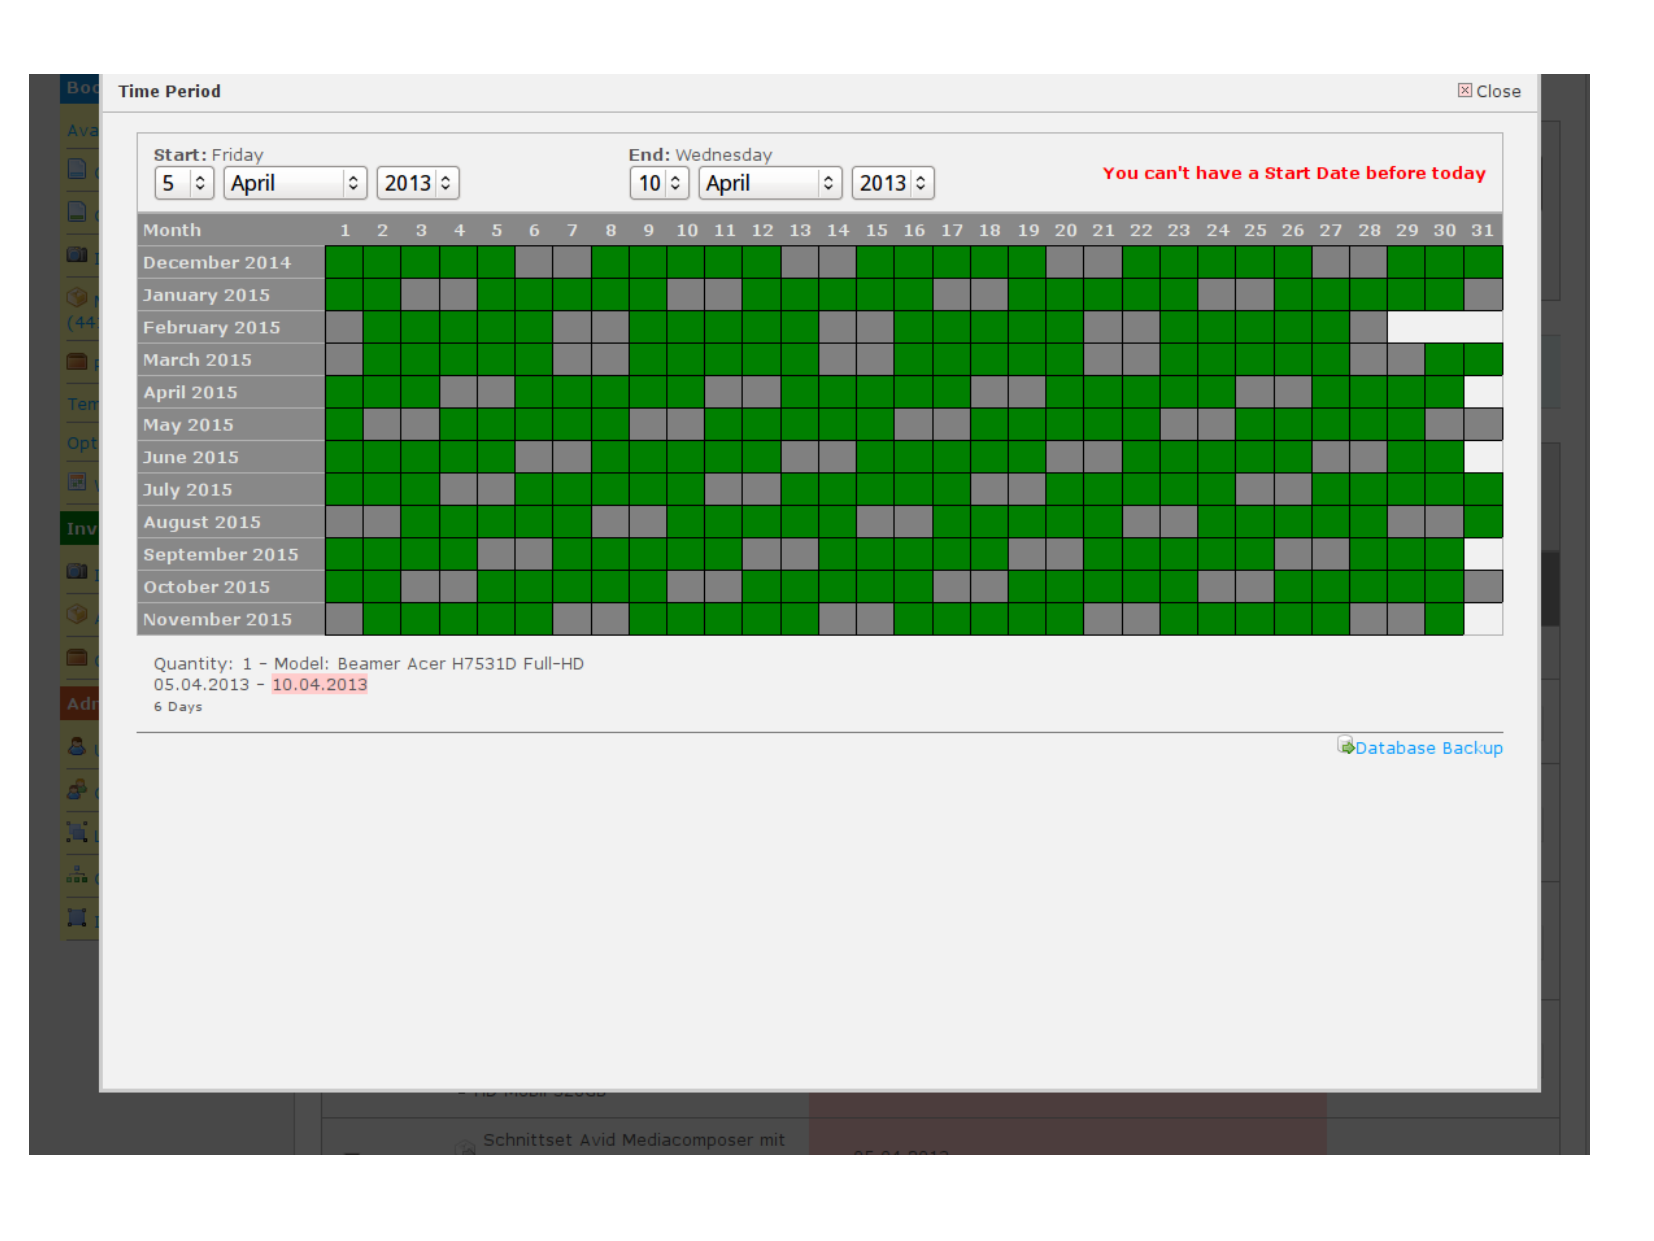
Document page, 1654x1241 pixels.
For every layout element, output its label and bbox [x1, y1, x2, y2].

text_box [1590, 0, 1654, 1241]
picture [29, 74, 1590, 1156]
